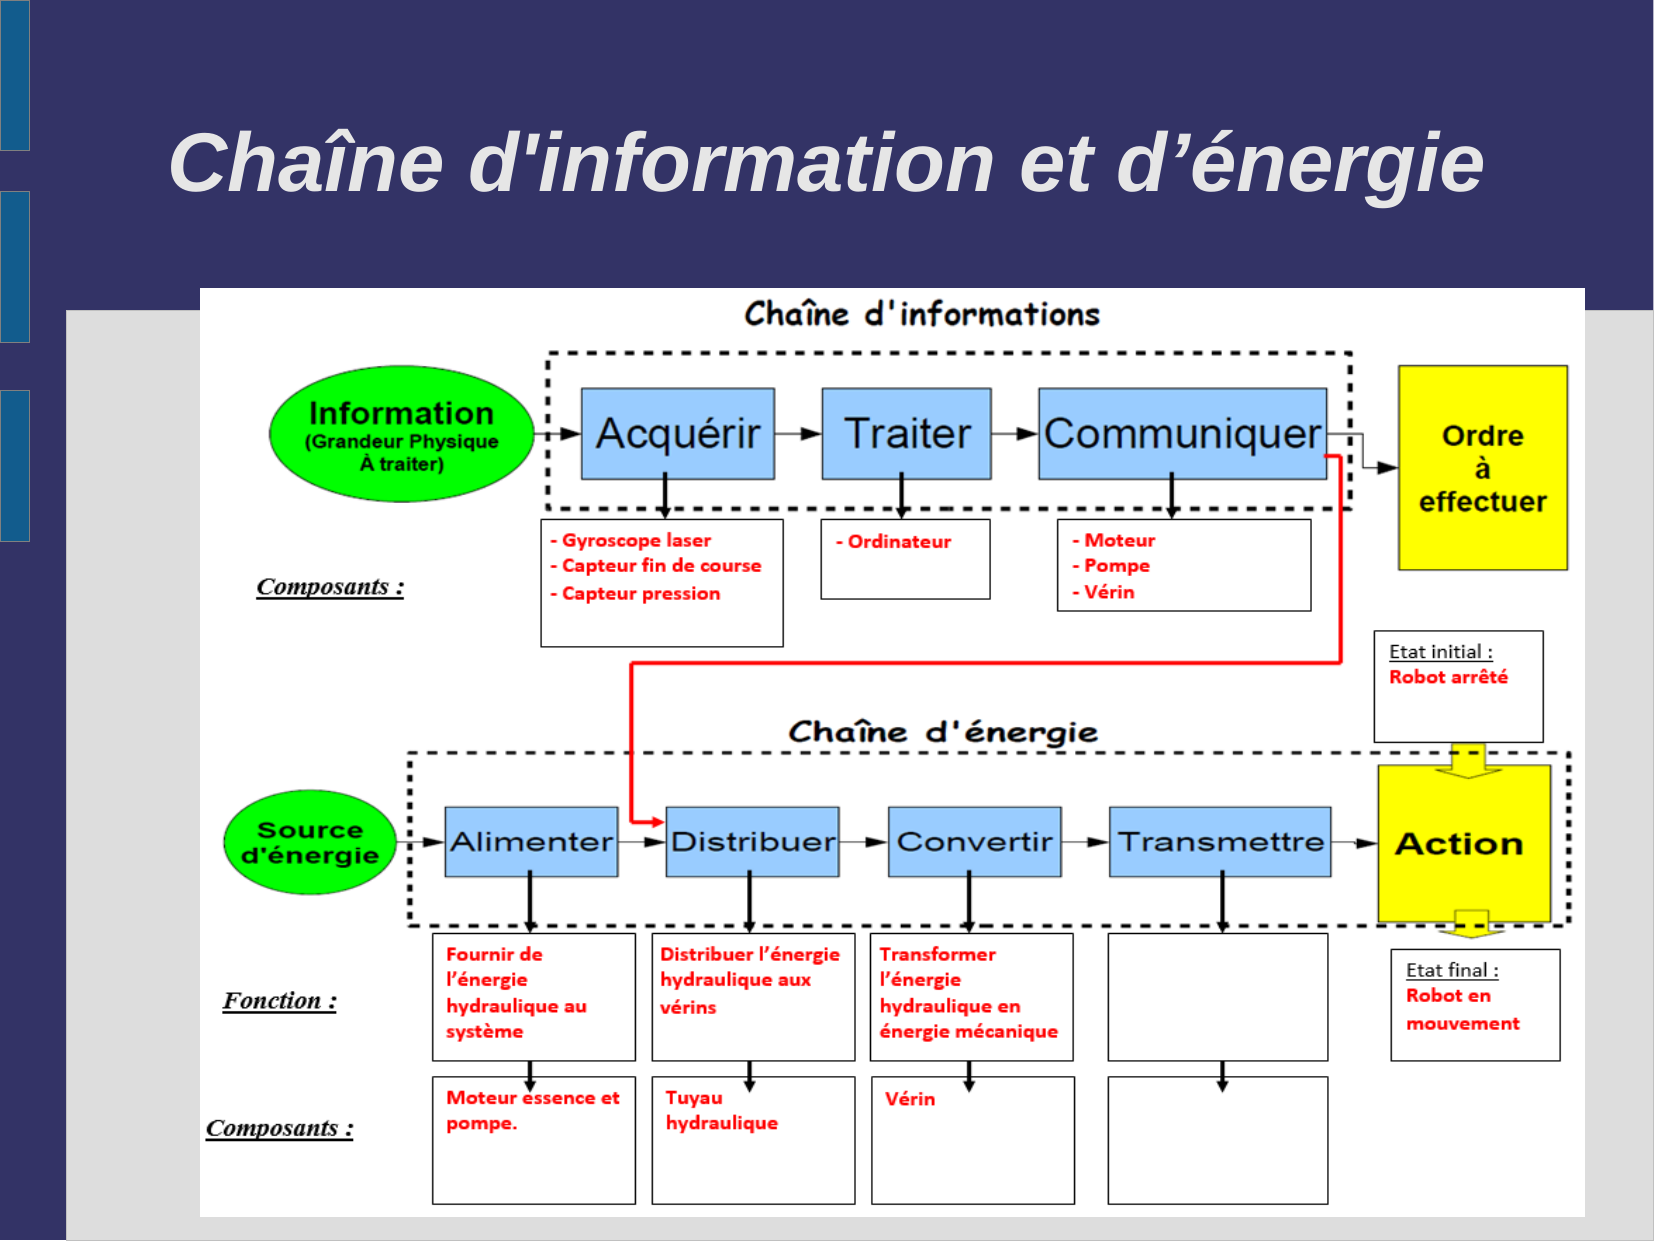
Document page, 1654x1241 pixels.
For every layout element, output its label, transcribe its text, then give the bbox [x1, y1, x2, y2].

title Chaîne d'information et d’énergie [121, 59, 1534, 267]
picture [200, 288, 1585, 1217]
